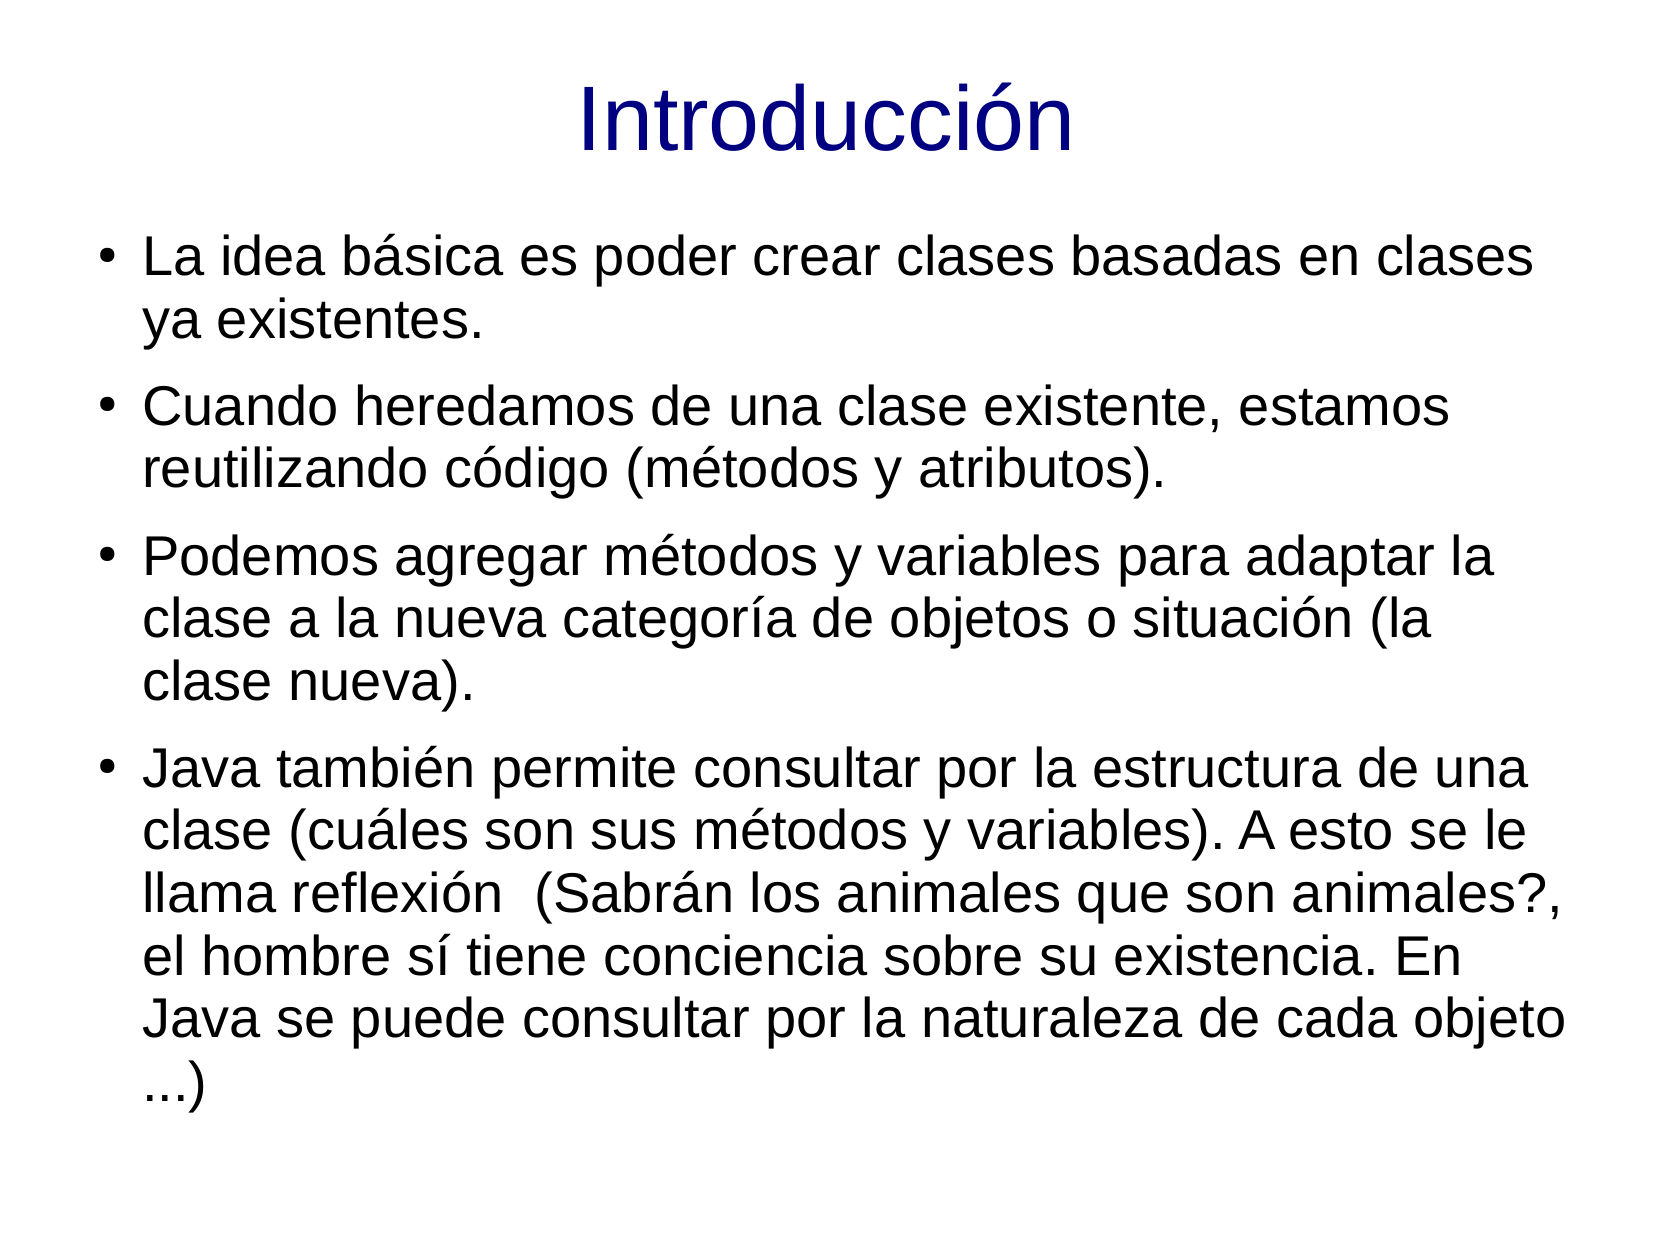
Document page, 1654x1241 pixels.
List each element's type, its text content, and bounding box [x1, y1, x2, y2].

title Introducción [82, 49, 1571, 188]
list La idea básica es poder crear clases basadas en clases ya existentes. Cuando heredamos de una clase existente, estamos reutilizando código (métodos y atributos). Podemos agregar métodos y variables para adaptar la clase a la nueva categoría de objetos o situación (la clase nueva). Java también permite consultar por la estructura de una clase (cuáles son sus métodos y variables). A esto se le llama reflexión (Sabrán los animales que son animales?, el hombre sí tiene conciencia sobre su existencia. En Java se puede consultar por la naturaleza de cada objeto ...)‏ [82, 225, 1571, 1126]
